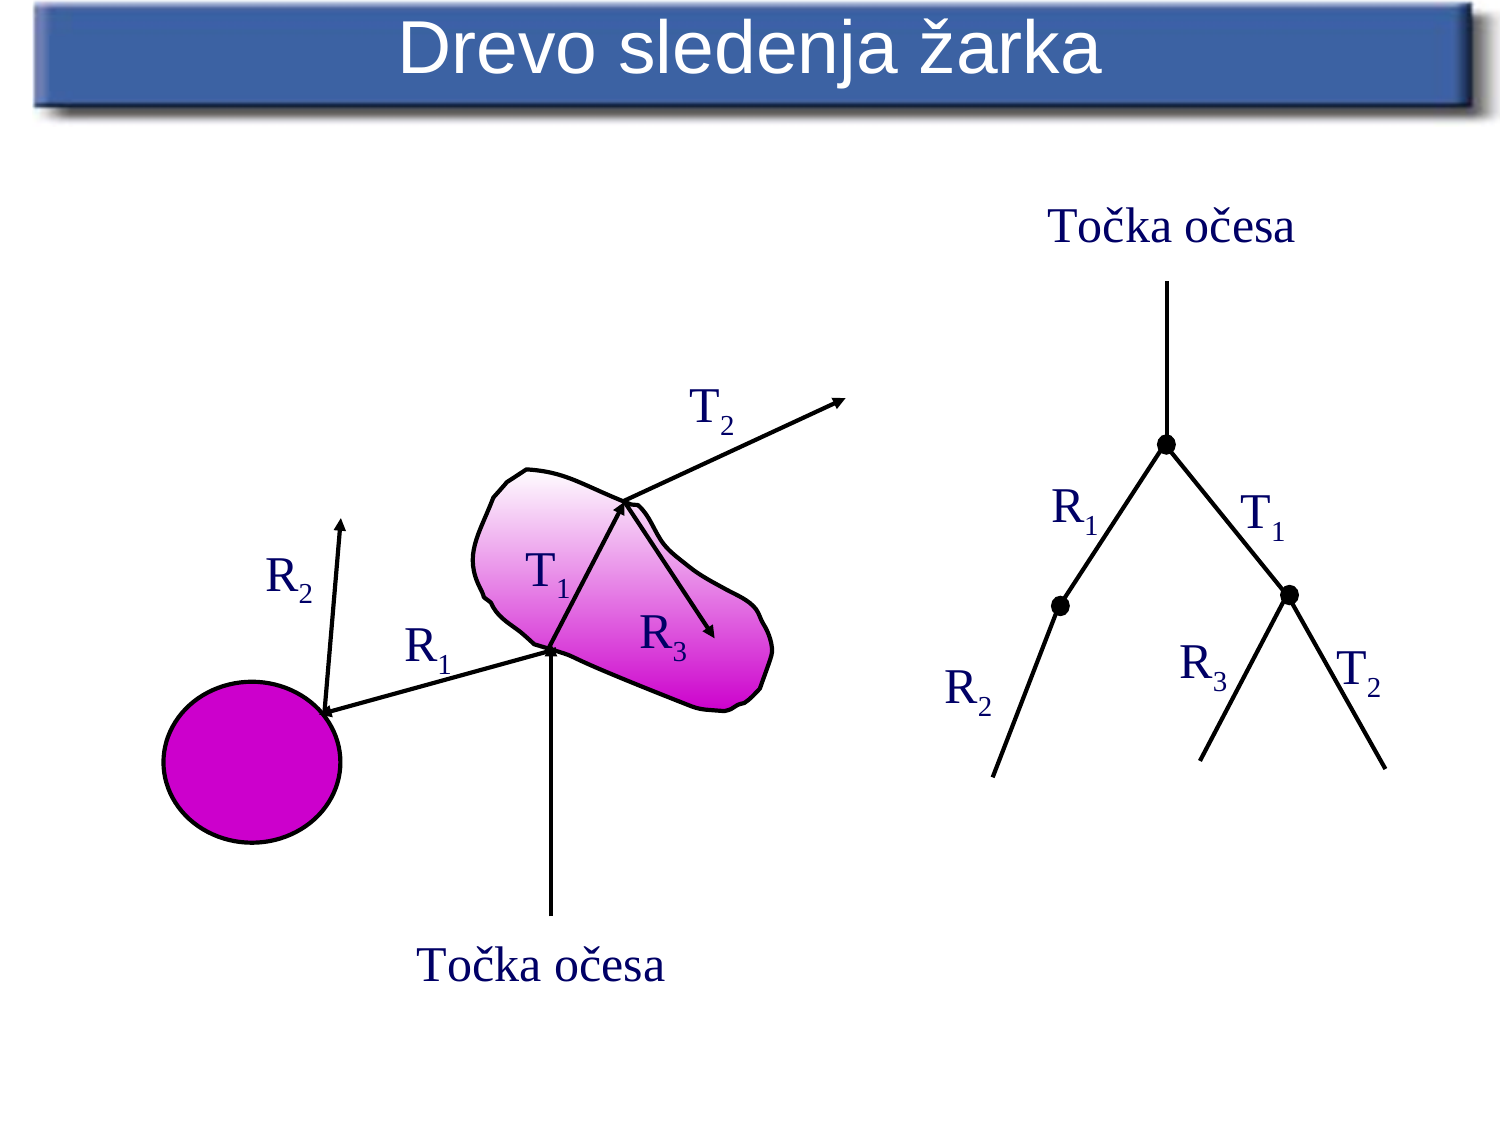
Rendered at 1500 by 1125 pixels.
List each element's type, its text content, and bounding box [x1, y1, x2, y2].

text_box R1 [1036, 465, 1114, 550]
text_box R3 [624, 591, 702, 676]
text_box R1 [389, 604, 467, 688]
text_box Točka očesa [1032, 184, 1312, 261]
text_box [1053, 597, 1068, 615]
text_box [1282, 586, 1297, 602]
text_box [553, 503, 773, 712]
text_box Točka očesa [402, 923, 681, 999]
text_box T2 [675, 365, 750, 449]
picture [32, 0, 1500, 127]
text_box R2 [929, 645, 1008, 730]
text_box [472, 469, 621, 648]
text_box T2 [1321, 627, 1397, 712]
text_box [1159, 436, 1174, 453]
text_box R2 [250, 533, 328, 618]
text_box [163, 681, 341, 843]
text_box R3 [1164, 621, 1243, 706]
title Drevo sledenja žarka [112, 0, 1388, 97]
text_box T1 [1225, 471, 1301, 556]
text_box T1 [510, 528, 586, 613]
